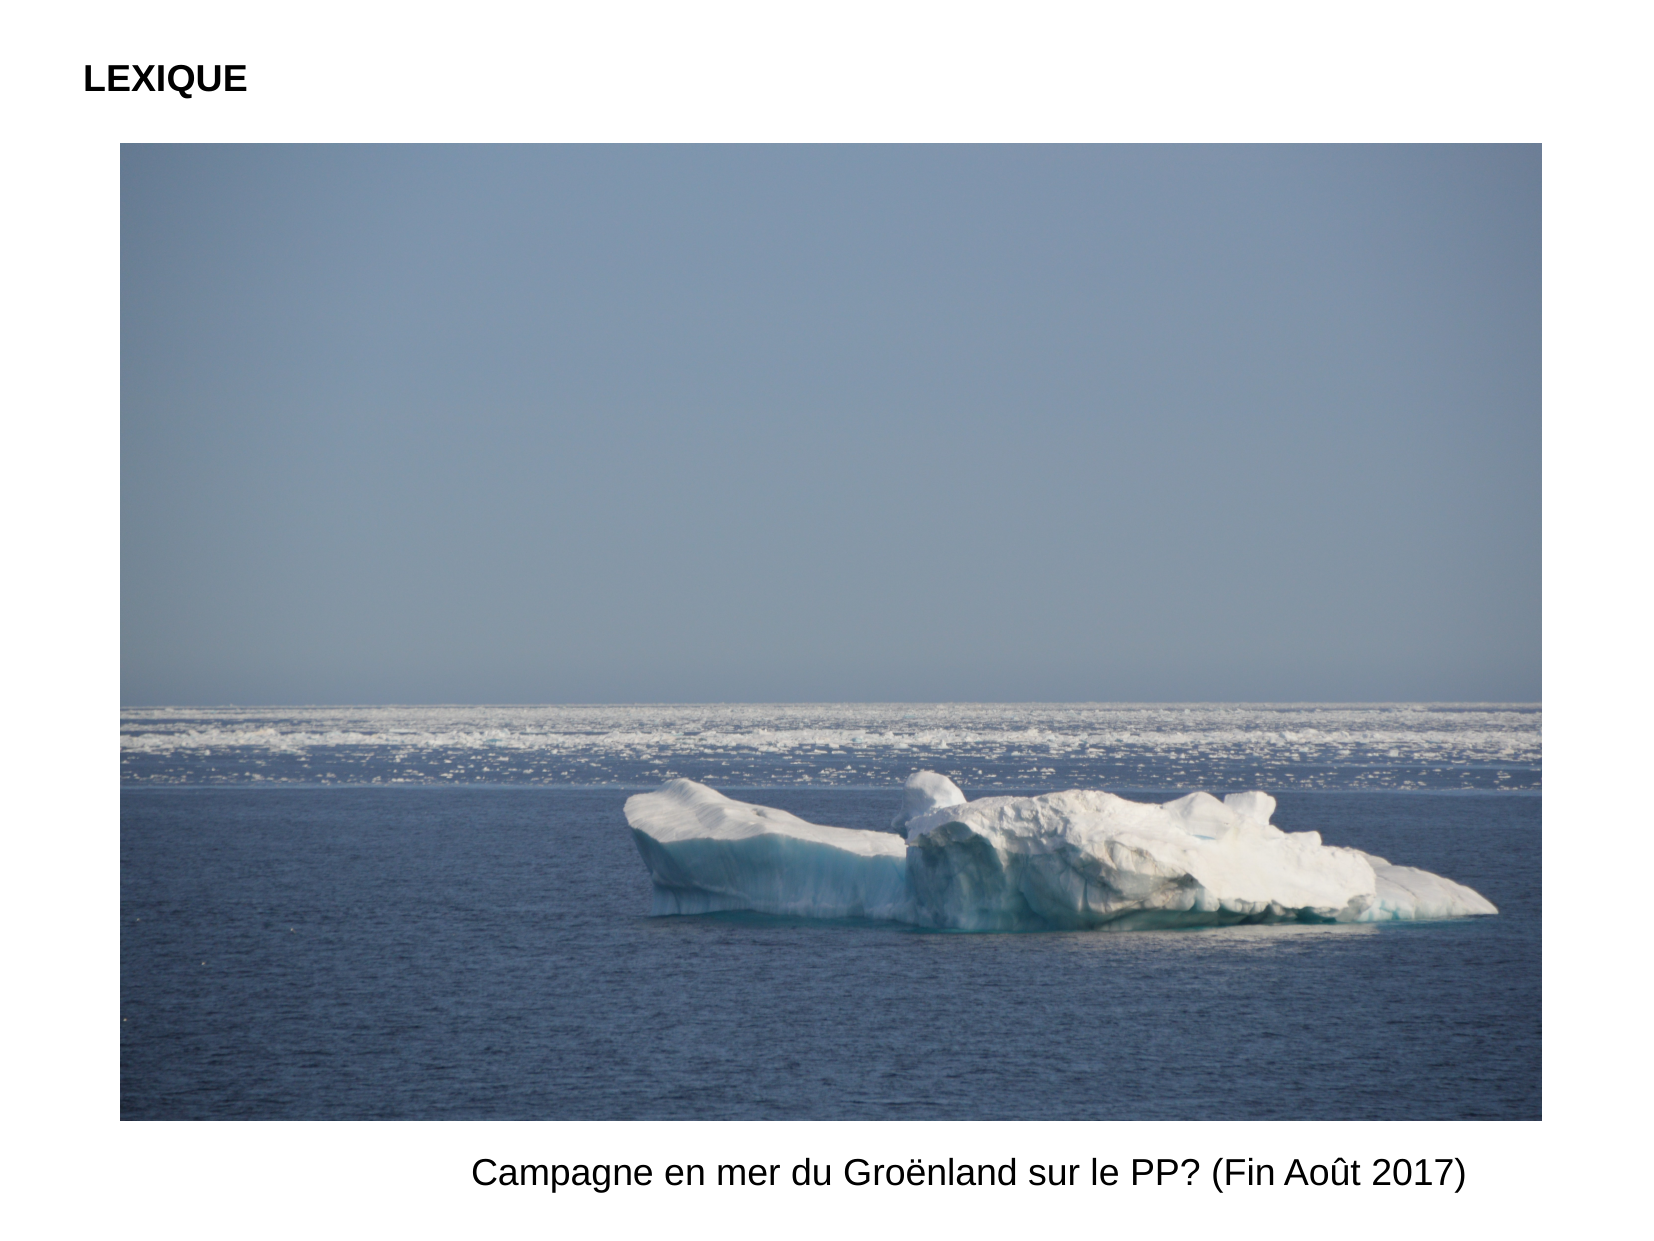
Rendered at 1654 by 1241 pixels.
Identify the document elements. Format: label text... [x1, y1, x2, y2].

text_box LEXIQUE [68, 50, 1583, 108]
picture [120, 143, 1542, 1121]
text_box Campagne en mer du Groënland sur le PP? (Fin Août 2017) [456, 1143, 1557, 1201]
